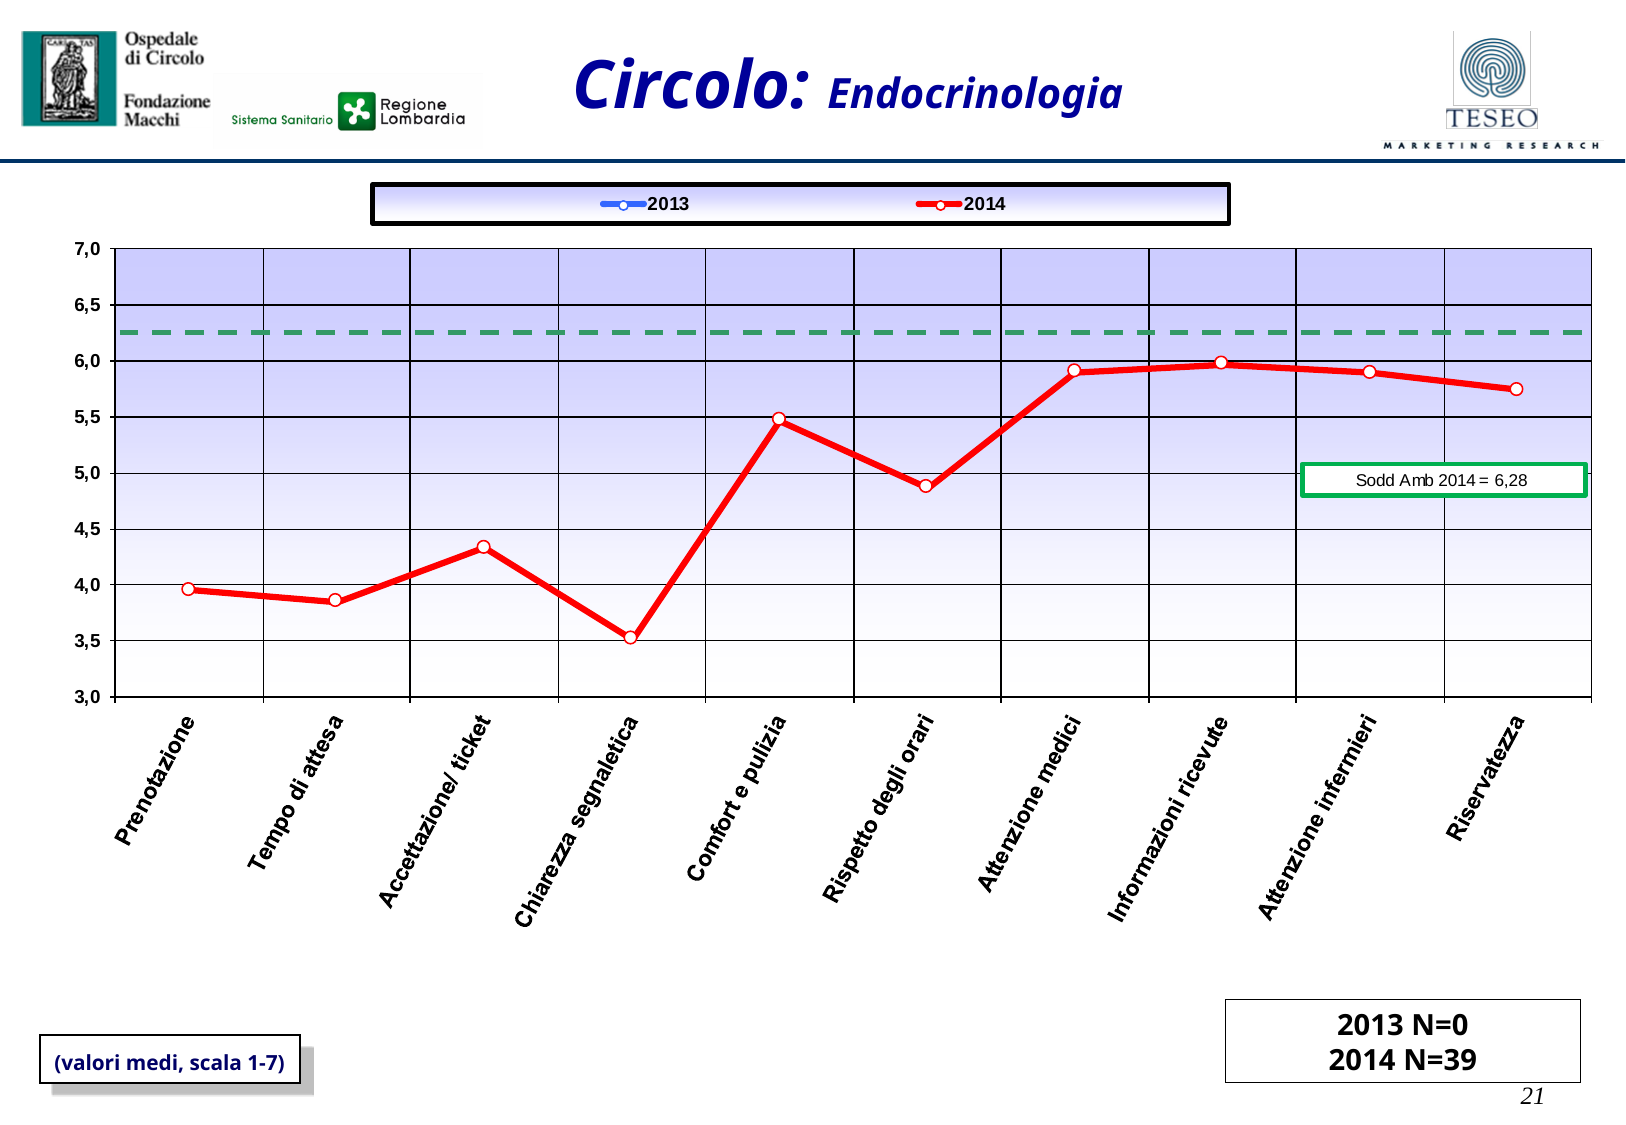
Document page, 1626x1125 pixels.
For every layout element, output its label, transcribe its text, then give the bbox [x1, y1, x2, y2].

text_box Circolo: Endocrinologia [304, 18, 1392, 144]
text_box (valori medi, scala 1-7) [39, 1034, 300, 1083]
text_box 2013 N=0 2014 N=39 [1225, 999, 1581, 1083]
picture [21, 31, 483, 149]
picture [29, 172, 1596, 1083]
picture [1381, 31, 1604, 149]
